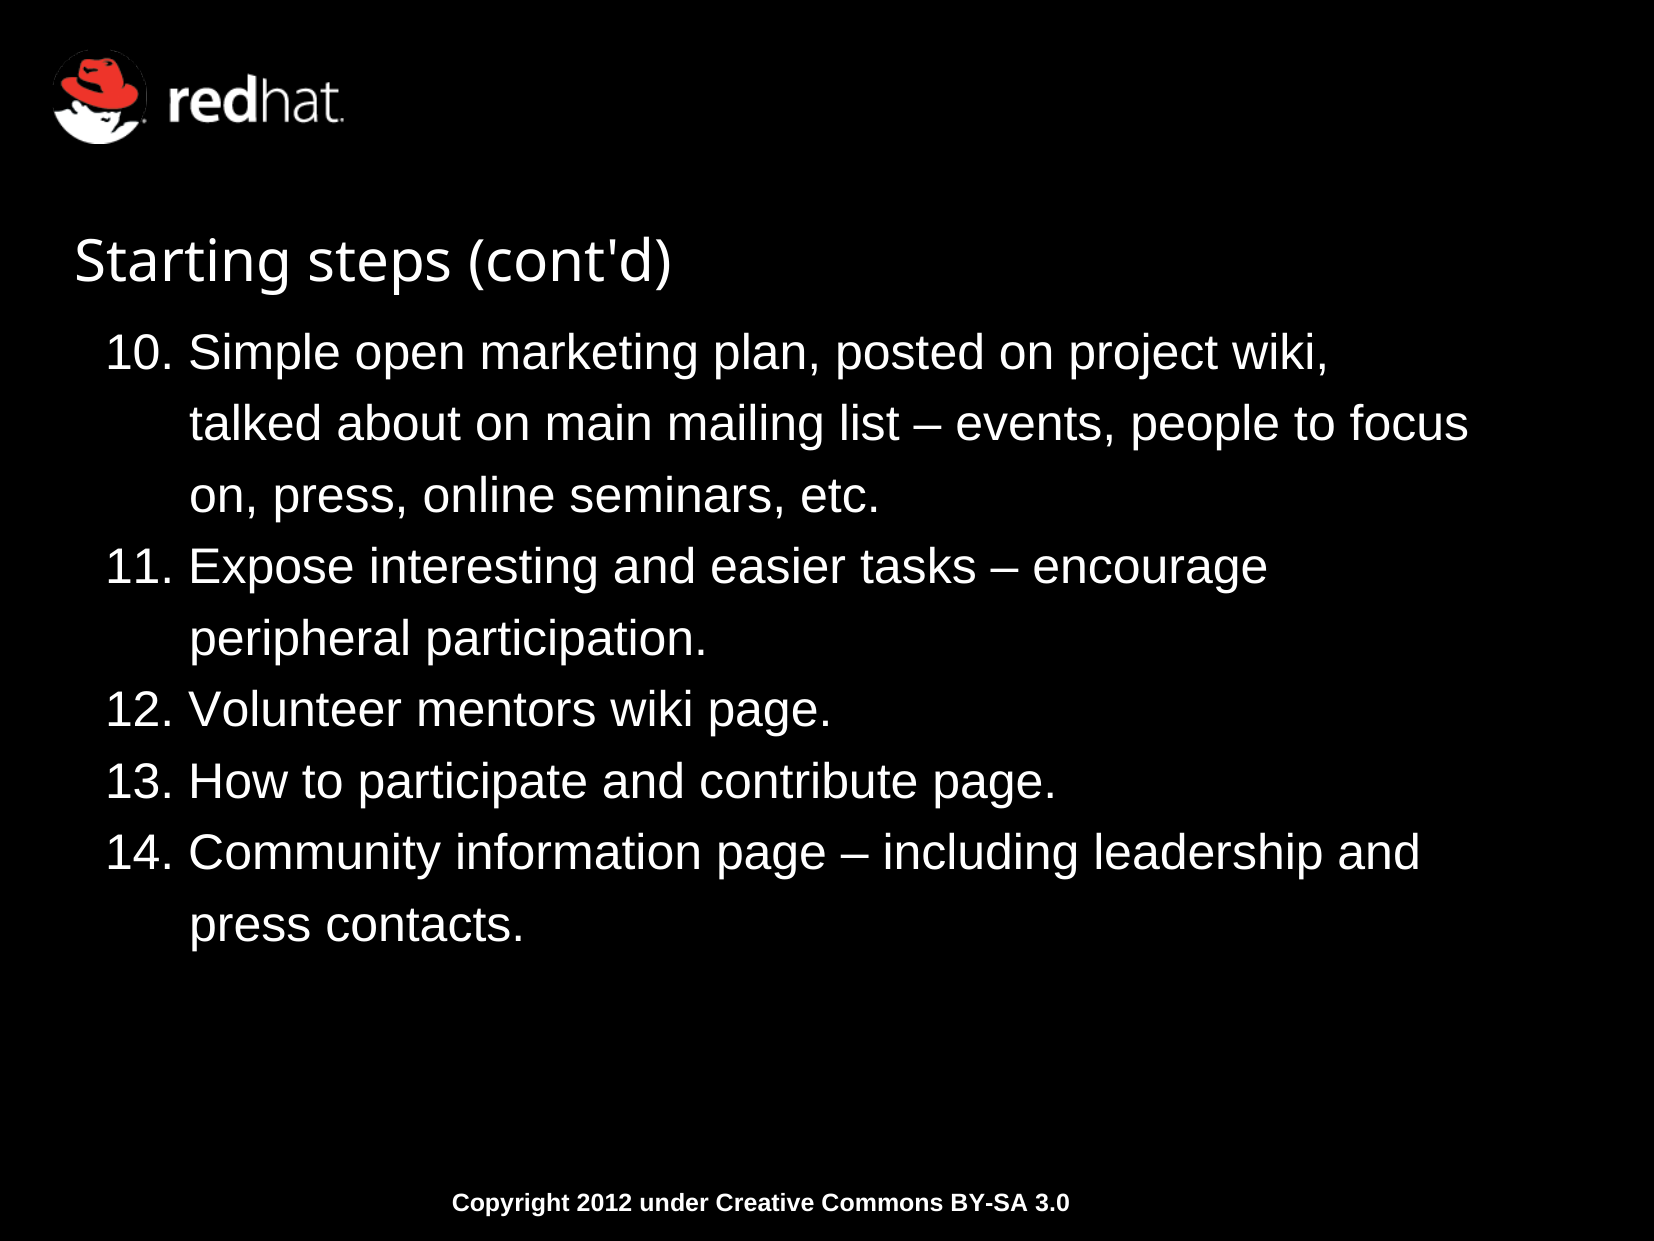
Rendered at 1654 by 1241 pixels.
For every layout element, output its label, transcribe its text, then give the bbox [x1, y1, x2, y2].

list 10. Simple open marketing plan, posted on project wiki, talked about on main mailing list – events, people to focus on, press, online seminars, etc. 11. Expose interesting and easier tasks – encourage peripheral participation. 12. Volunteer mentors wiki page. 13. How to participate and contribute page. 14. Community information page – including leadership and press contacts. [77, 324, 1500, 1186]
picture [52, 49, 345, 144]
title Starting steps (cont'd) [74, 199, 1506, 318]
